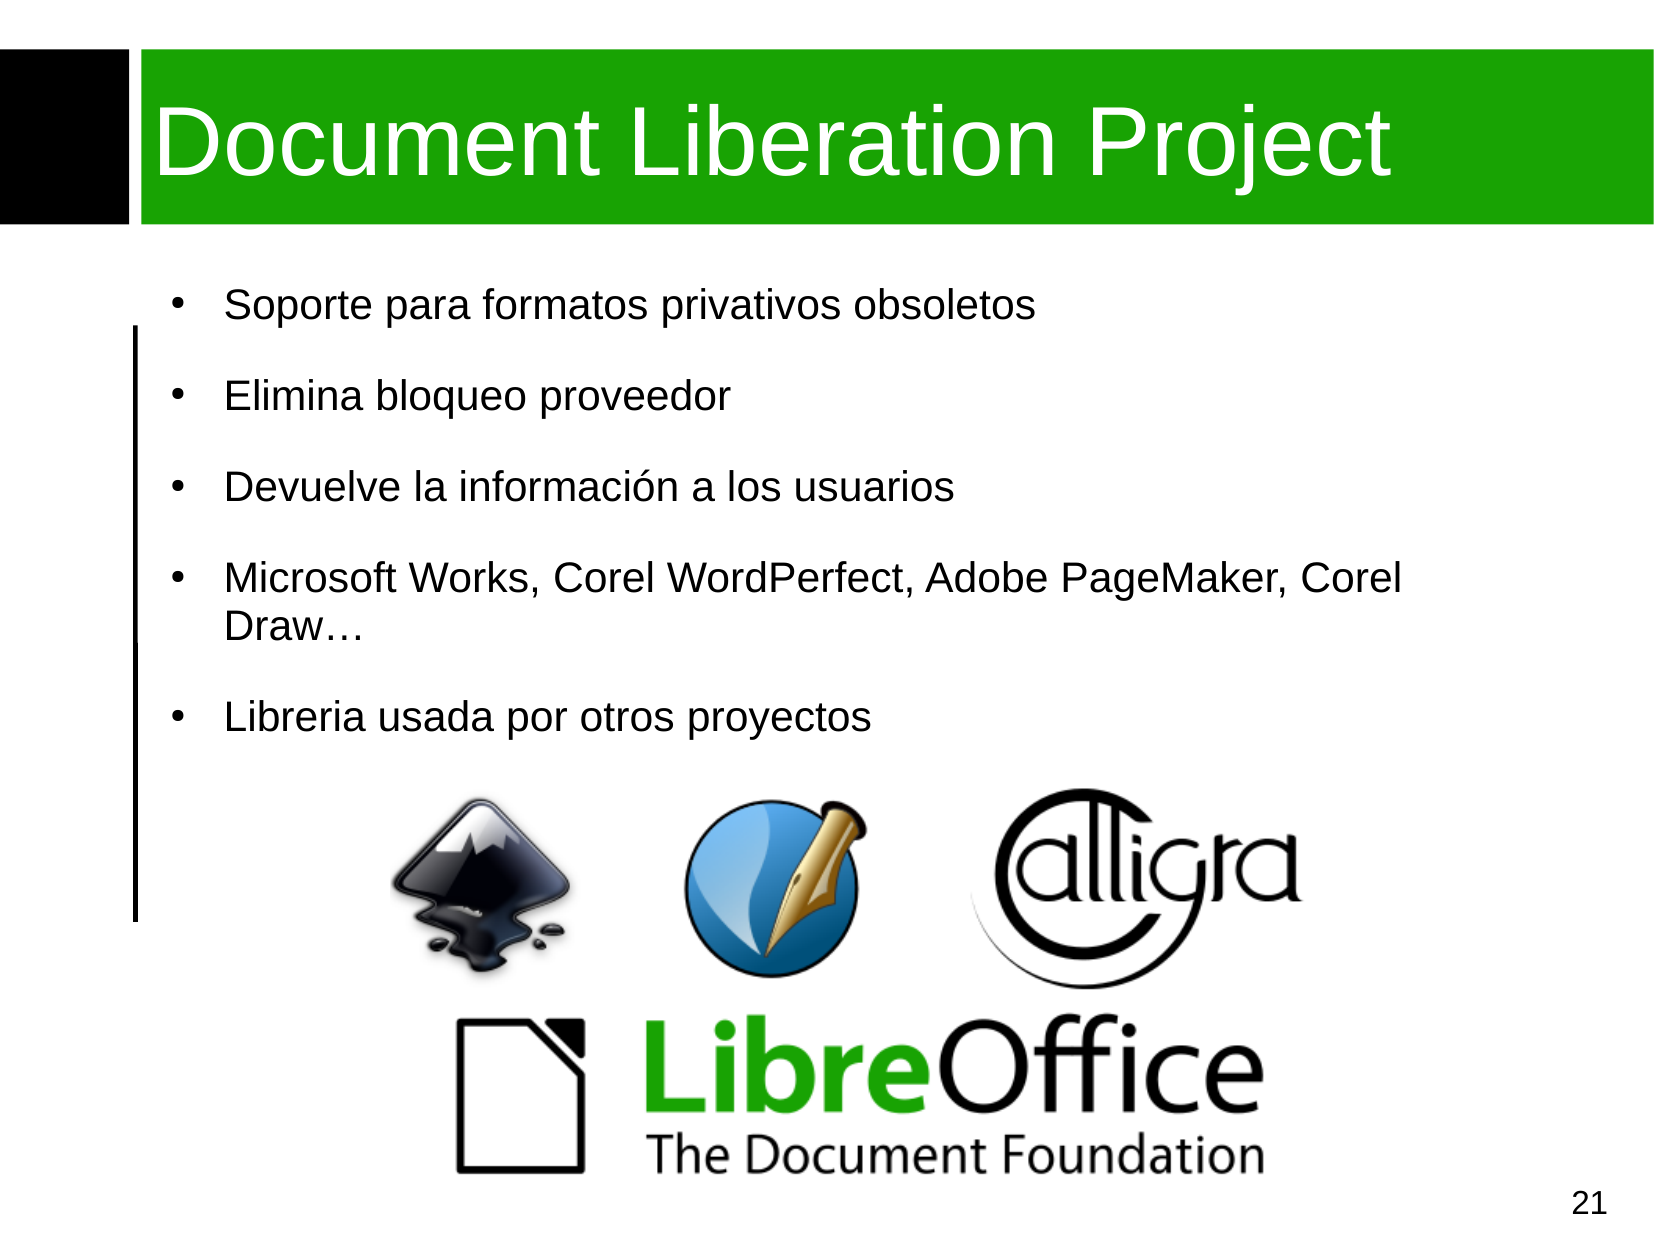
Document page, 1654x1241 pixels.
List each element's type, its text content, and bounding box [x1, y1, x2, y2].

title Document Liberation Project [152, 72, 1654, 211]
list Soporte para formatos privativos obsoletos Elimina bloqueo proveedor Devuelve la información a los usuarios Microsoft Works, Corel WordPerfect, Adobe PageMaker, Corel Draw… Libreria usada por otros proyectos [152, 280, 1536, 1097]
picture [390, 781, 1312, 1193]
